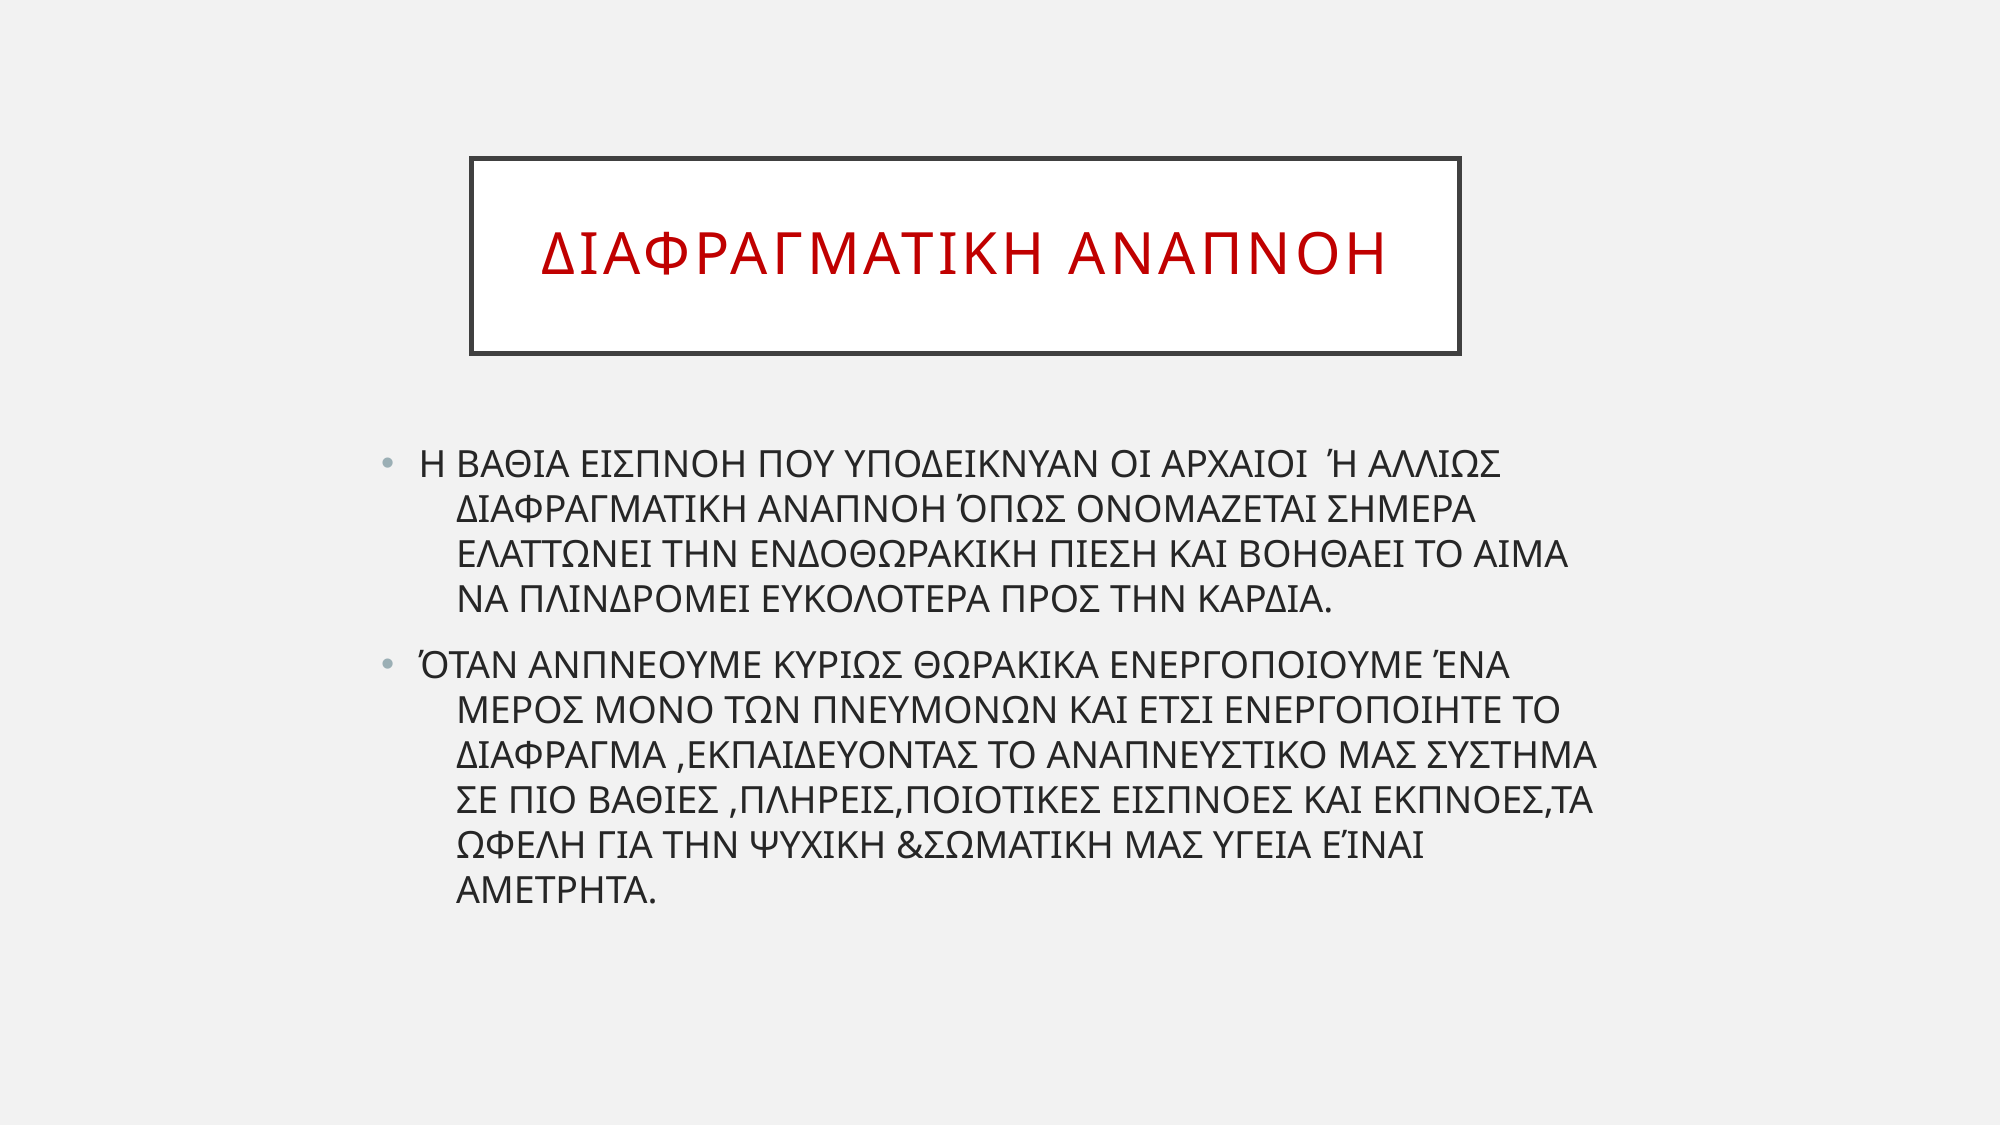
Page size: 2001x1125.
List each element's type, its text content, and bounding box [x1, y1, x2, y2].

title ΔΙΑΦΡΑΓΜΑΤΙΚΗ ΑΝΑΠΝΟΗ [471, 158, 1460, 354]
list Η ΒΑΘΙΑ ΕΙΣΠΝΟΗ ΠΟΥ ΥΠΟΔΕΙΚΝΥΑΝ ΟΙ ΑΡΧΑΙΟΙ Ή ΑΛΛΙΩΣ ΔΙΑΦΡΑΓΜΑΤΙΚΗ ΑΝΑΠΝΟΗ ΌΠΩΣ ΟΝΟΜΑΖΕΤΑΙ ΣΗΜΕΡΑ ΕΛΑΤΤΩΝΕΙ ΤΗΝ ΕΝΔΟΘΩΡΑΚΙΚΗ ΠΙΕΣΗ ΚΑΙ ΒΟΗΘΑΕΙ ΤΟ ΑΙΜΑ ΝΑ ΠΛΙΝΔΡΟΜΕΙ ΕΥΚΟΛΟΤΕΡΑ ΠΡΟΣ ΤΗΝ ΚΑΡΔΙΑ. ΌΤΑΝ ΑΝΠΝΕΟΥΜΕ ΚΥΡΙΩΣ ΘΩΡΑΚΙΚΑ ΕΝΕΡΓΟΠΟΙΟΥΜΕ ΈΝΑ ΜΕΡΟΣ ΜΟΝΟ ΤΩΝ ΠΝΕΥΜΟΝΩΝ ΚΑΙ ΕΤΣΙ ΕΝΕΡΓΟΠΟΙΗΤΕ ΤΟ ΔΙΑΦΡΑΓΜΑ ,ΕΚΠΑΙΔΕΥΟΝΤΑΣ ΤΟ ΑΝΑΠΝΕΥΣΤΙΚΟ ΜΑΣ ΣΥΣΤΗΜΑ ΣΕ ΠΙΟ ΒΑΘΙΕΣ ,ΠΛΗΡΕΙΣ,ΠΟΙΟΤΙΚΕΣ ΕΙΣΠΝΟΕΣ ΚΑΙ ΕΚΠΝΟΕΣ,ΤΑ ΩΦΕΛΗ ΓΙΑ ΤΗΝ ΨΥΧΙΚΗ &ΣΩΜΑΤΙΚΗ ΜΑΣ ΥΓΕΙΑ ΕΊΝΑΙ ΑΜΕΤΡΗΤΑ. [366, 432, 1634, 942]
